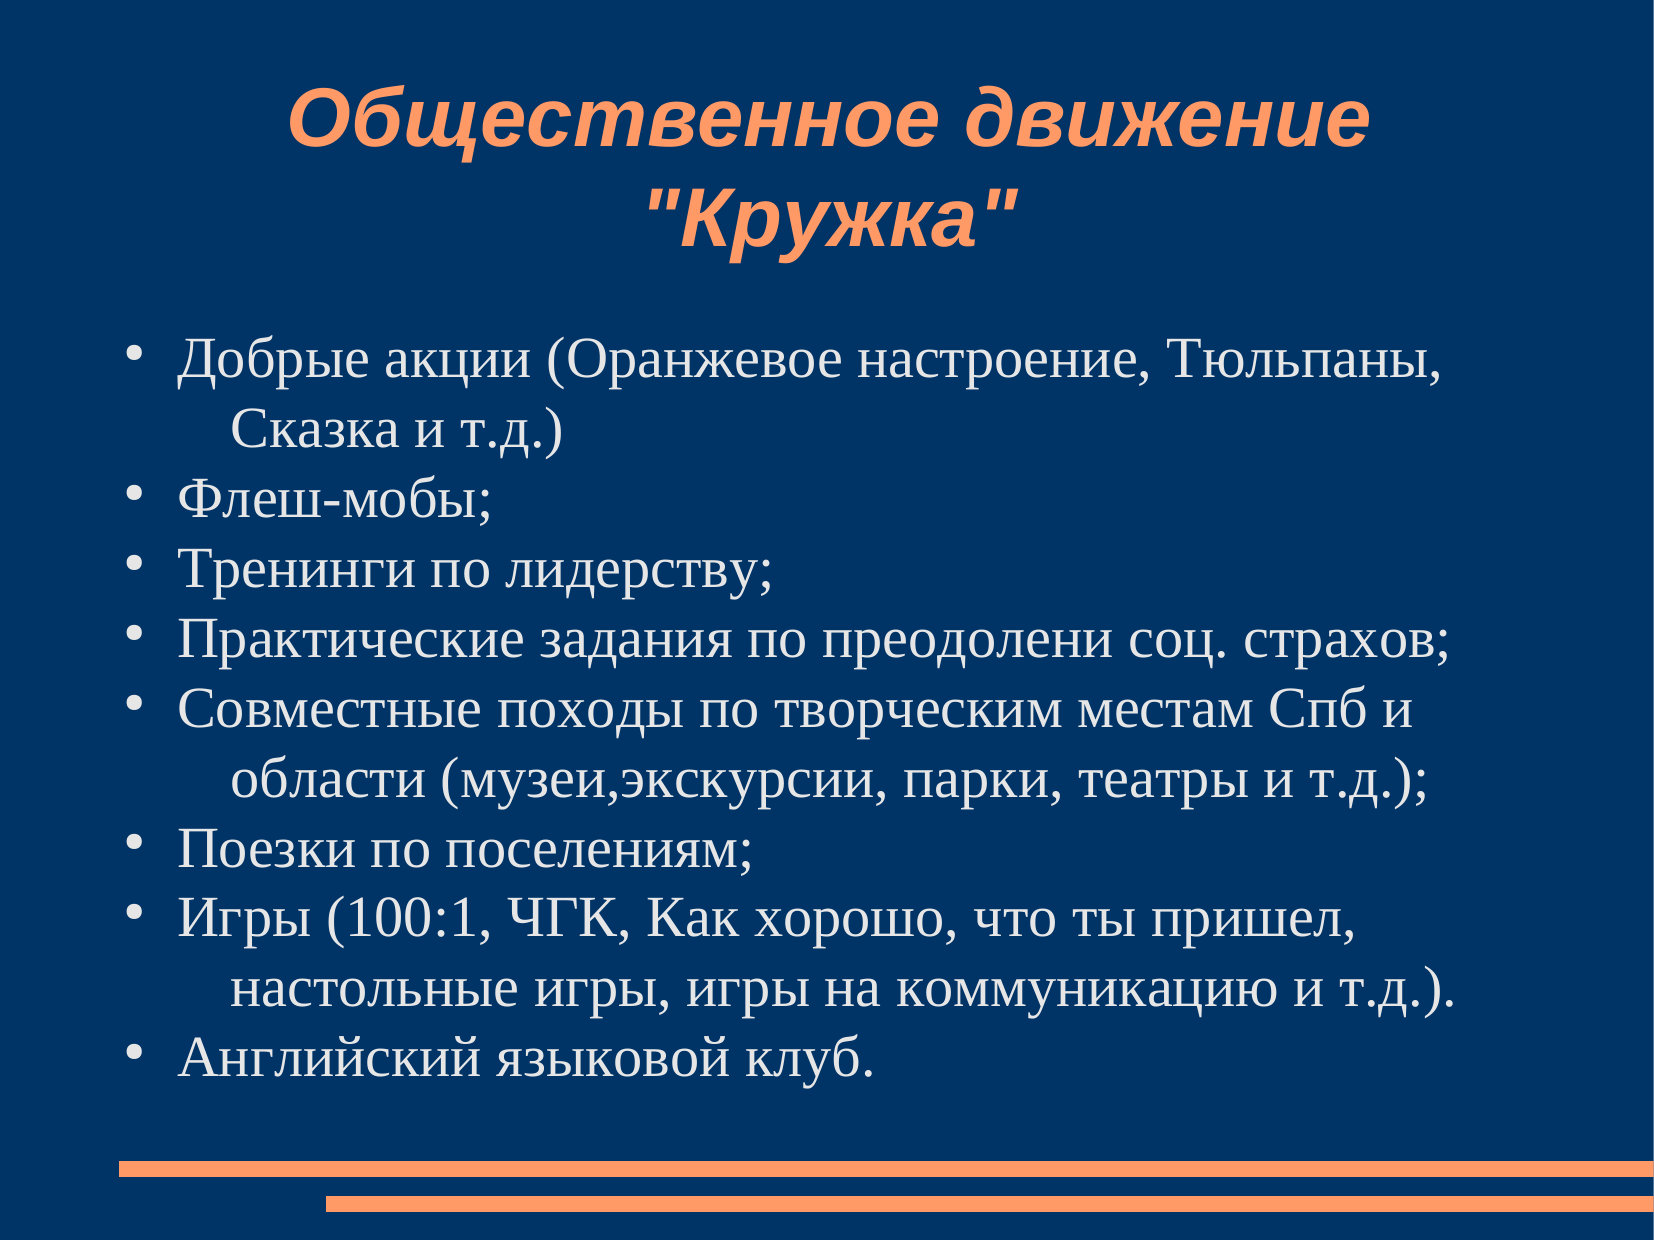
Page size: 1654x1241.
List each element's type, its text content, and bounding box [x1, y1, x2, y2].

list Добрые акции (Оранжевое настроение, Тюльпаны, Сказка и т.д.) Флеш-мобы; Тренинги по лидерству; Практические задания по преодолени соц. страхов; Совместные походы по творческим местам Спб и области (музеи,экскурсии, парки, театры и т.д.); Поезки по поселениям; Игры (100:1, ЧГК, Как хорошо, что ты пришел, настольные игры, игры на коммуникацию и т.д.). Английский языковой клуб. [88, 319, 1571, 1241]
title Общественное движение "Кружка" [123, 59, 1536, 267]
